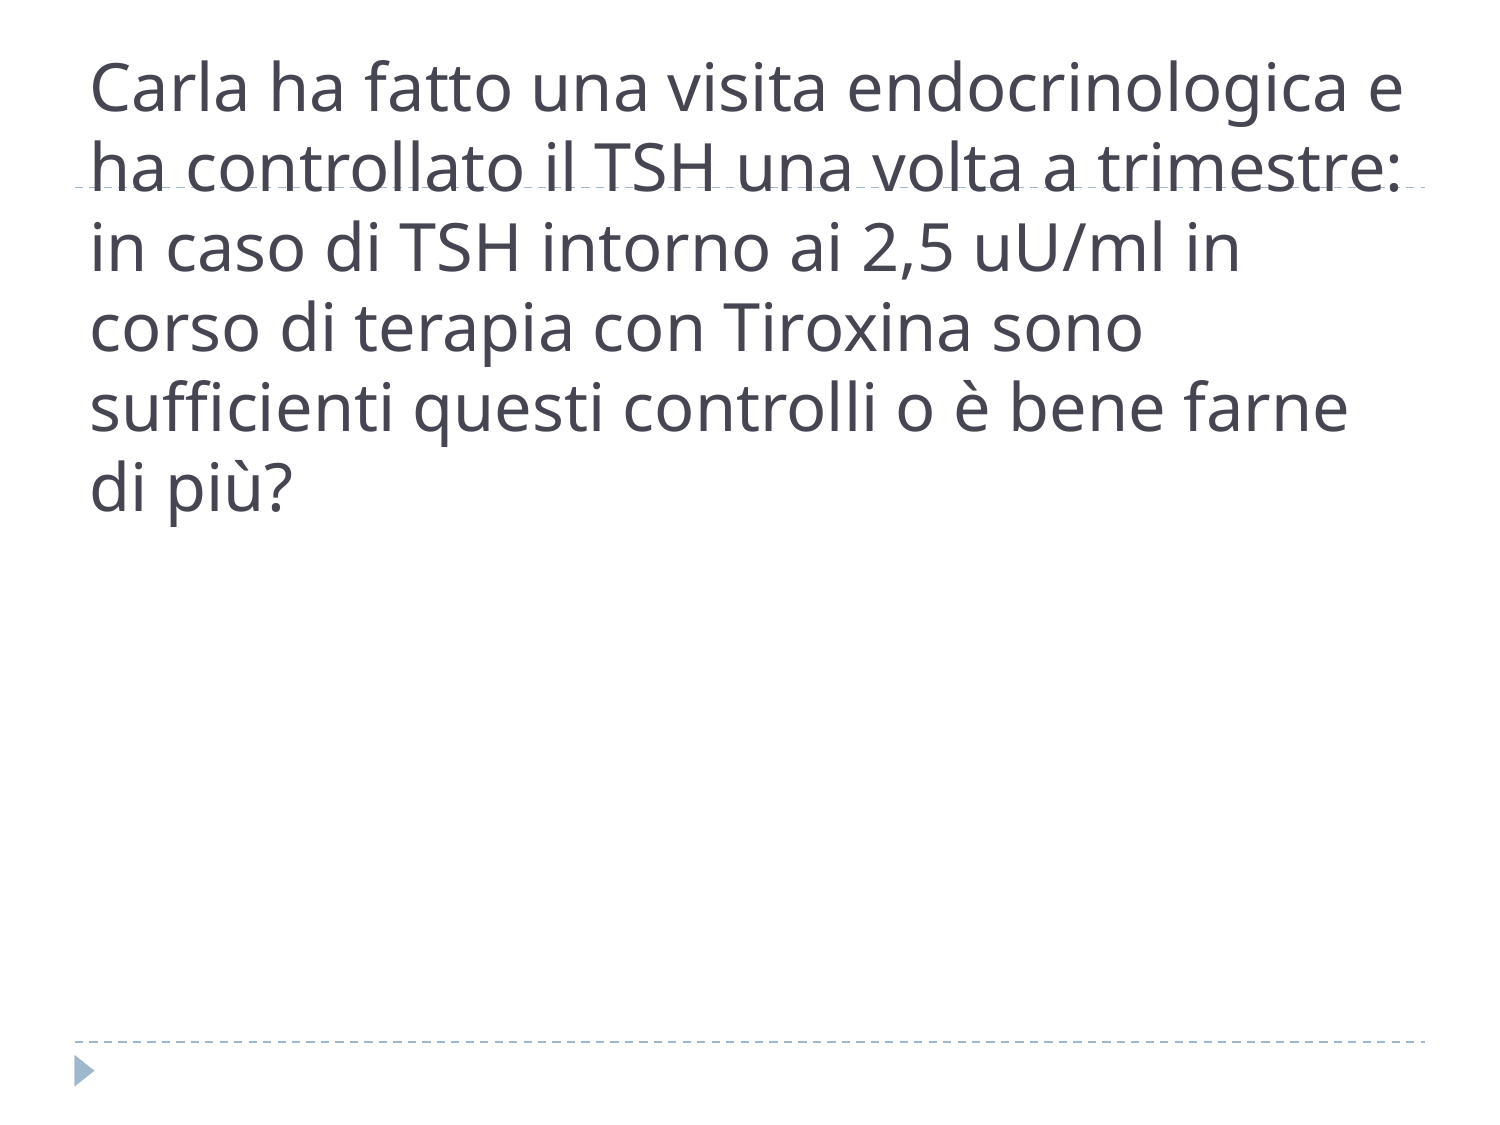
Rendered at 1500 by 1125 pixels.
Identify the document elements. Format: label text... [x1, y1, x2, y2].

title Carla ha fatto una visita endocrinologica e ha controllato il TSH una volta a trimestre: in caso di TSH intorno ai 2,5 uU/ml in corso di terapia con Tiroxina sono sufficienti questi controlli o è bene farne di più? [75, 37, 1425, 976]
